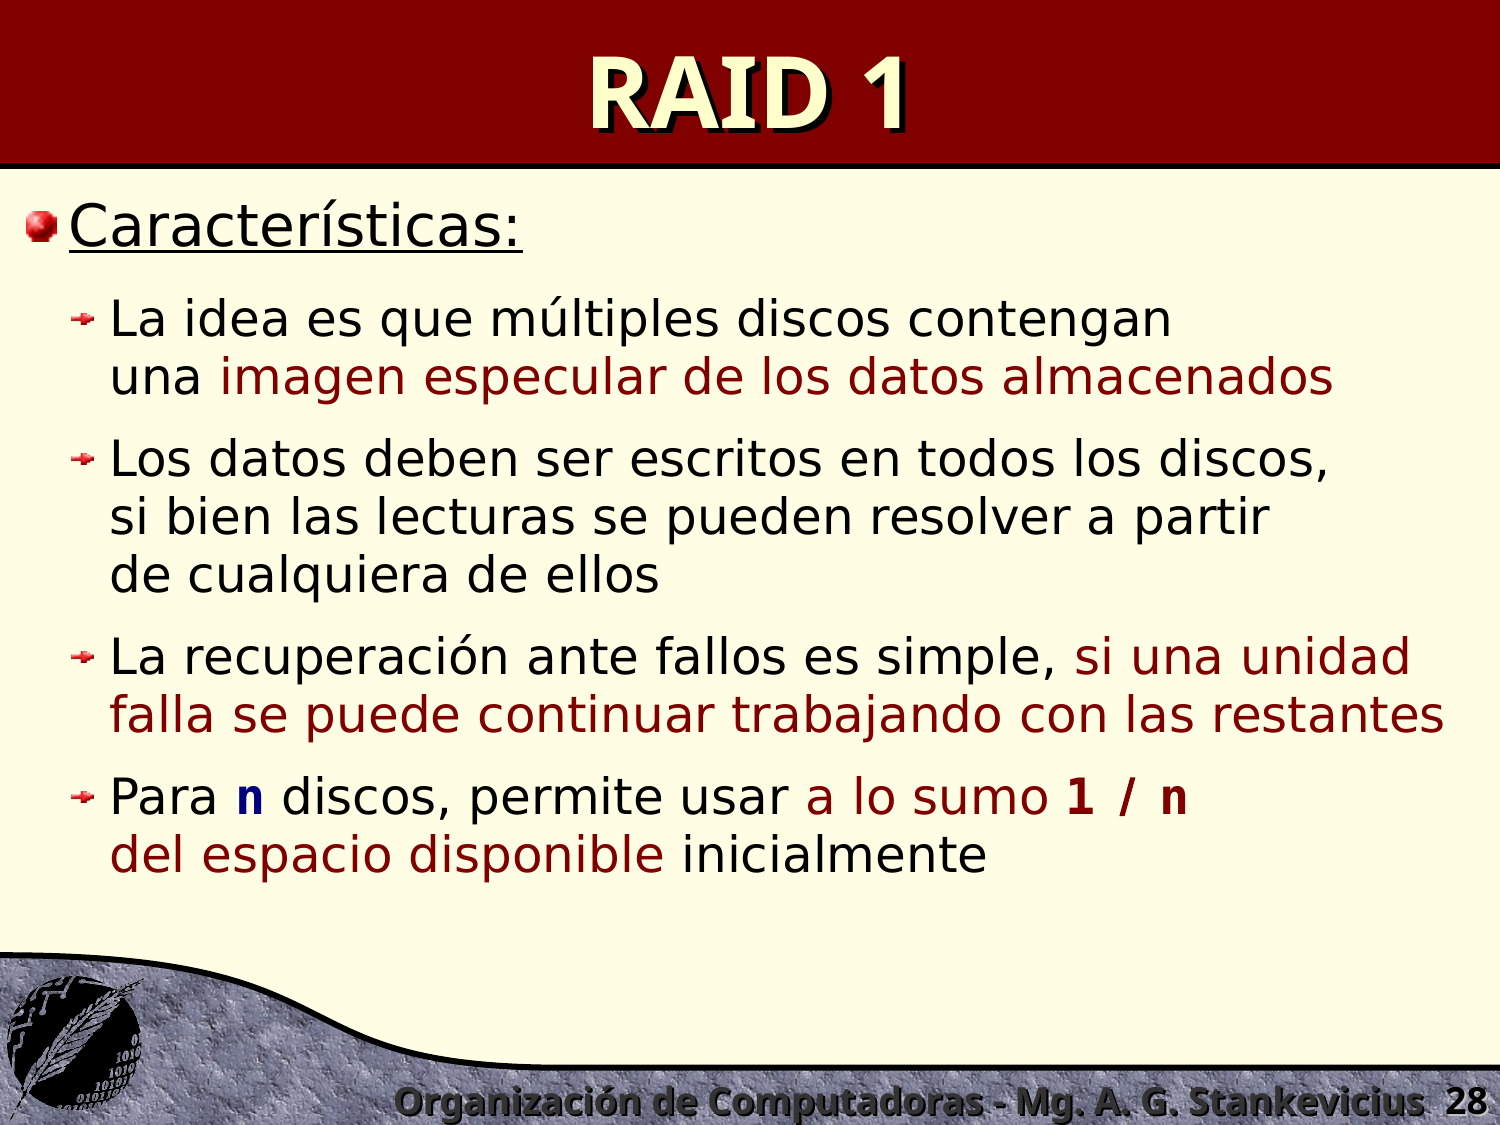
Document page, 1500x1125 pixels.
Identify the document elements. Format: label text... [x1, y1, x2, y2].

picture [448, 1100, 455, 1110]
list Características: La idea es que múltiples discos contengan una imagen especular de los datos almacenados Los datos deben ser escritos en todos los discos, si bien las lecturas se pueden resolver a partir de cualquiera de ellos La recuperación ante fallos es simple, si una unidad falla se puede continuar trabajando con las restantes Para n discos, permite usar a lo sumo 1 / n del espacio disponible inicialmente [11, 192, 1486, 935]
picture [802, 1100, 806, 1110]
title RAID 1 [15, 5, 1485, 160]
picture [0, 959, 1500, 1125]
picture [1058, 1100, 1065, 1110]
